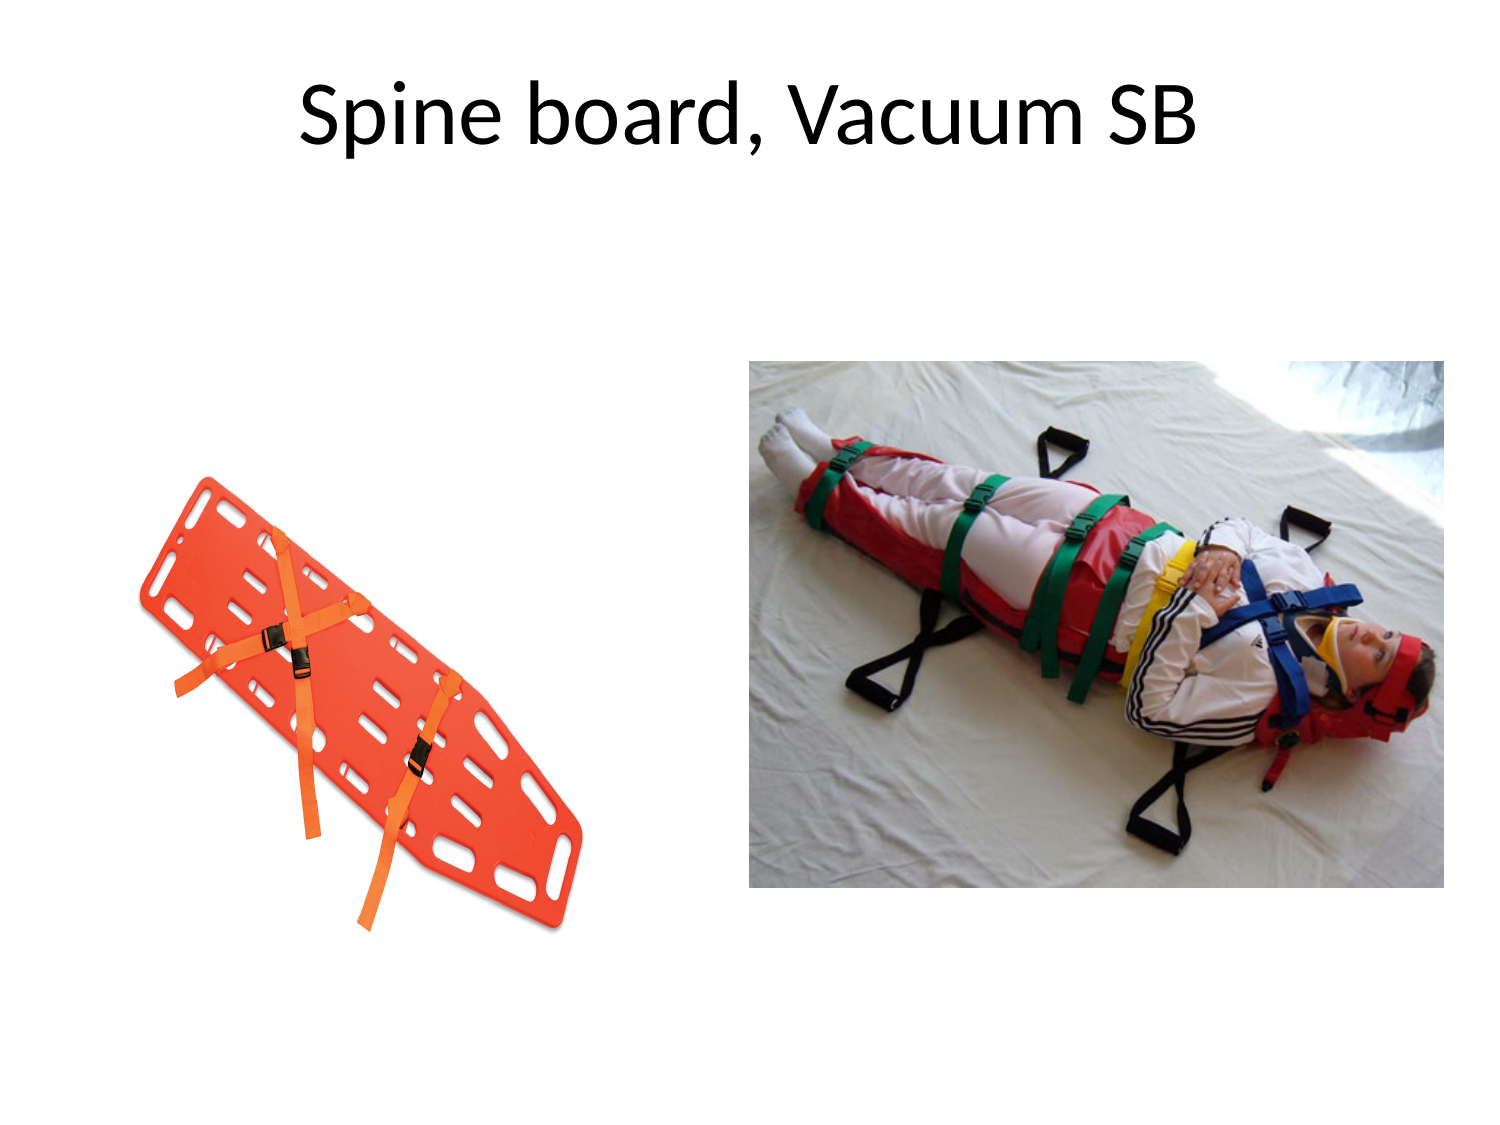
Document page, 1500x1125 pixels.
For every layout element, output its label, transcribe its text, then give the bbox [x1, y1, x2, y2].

picture [106, 292, 612, 1122]
title Spine board, Vacuum SB [75, 45, 1425, 233]
picture [749, 361, 1444, 888]
